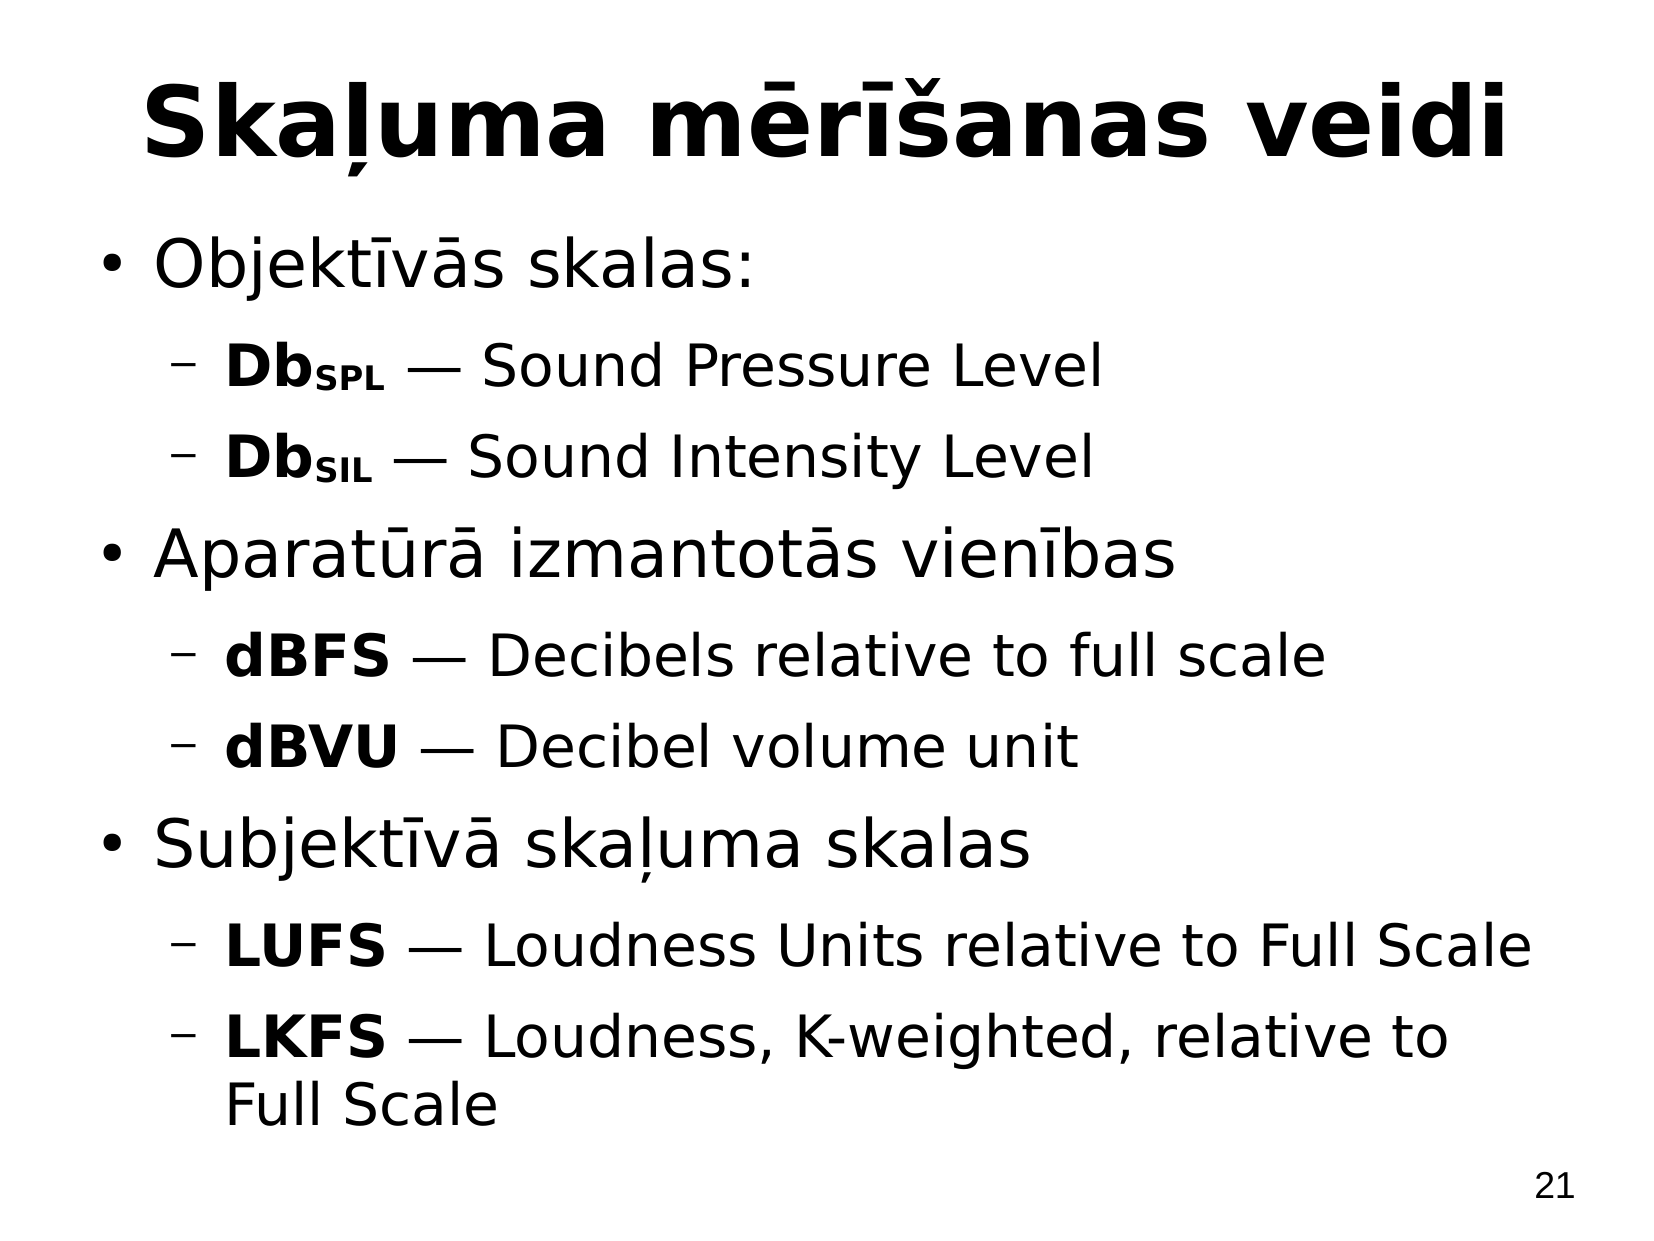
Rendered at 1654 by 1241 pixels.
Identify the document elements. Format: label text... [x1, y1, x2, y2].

list Objektīvās skalas: DbSPL — Sound Pressure Level DbSIL — Sound Intensity Level Aparatūrā izmantotās vienības dBFS — Decibels relative to full scale dBVU — Decibel volume unit Subjektīvā skaļuma skalas LUFS — Loudness Units relative to Full Scale LKFS — Loudness, K-weighted, relative to Full Scale [82, 225, 1538, 1186]
title Skaļuma mērīšanas veidi [82, 49, 1571, 196]
